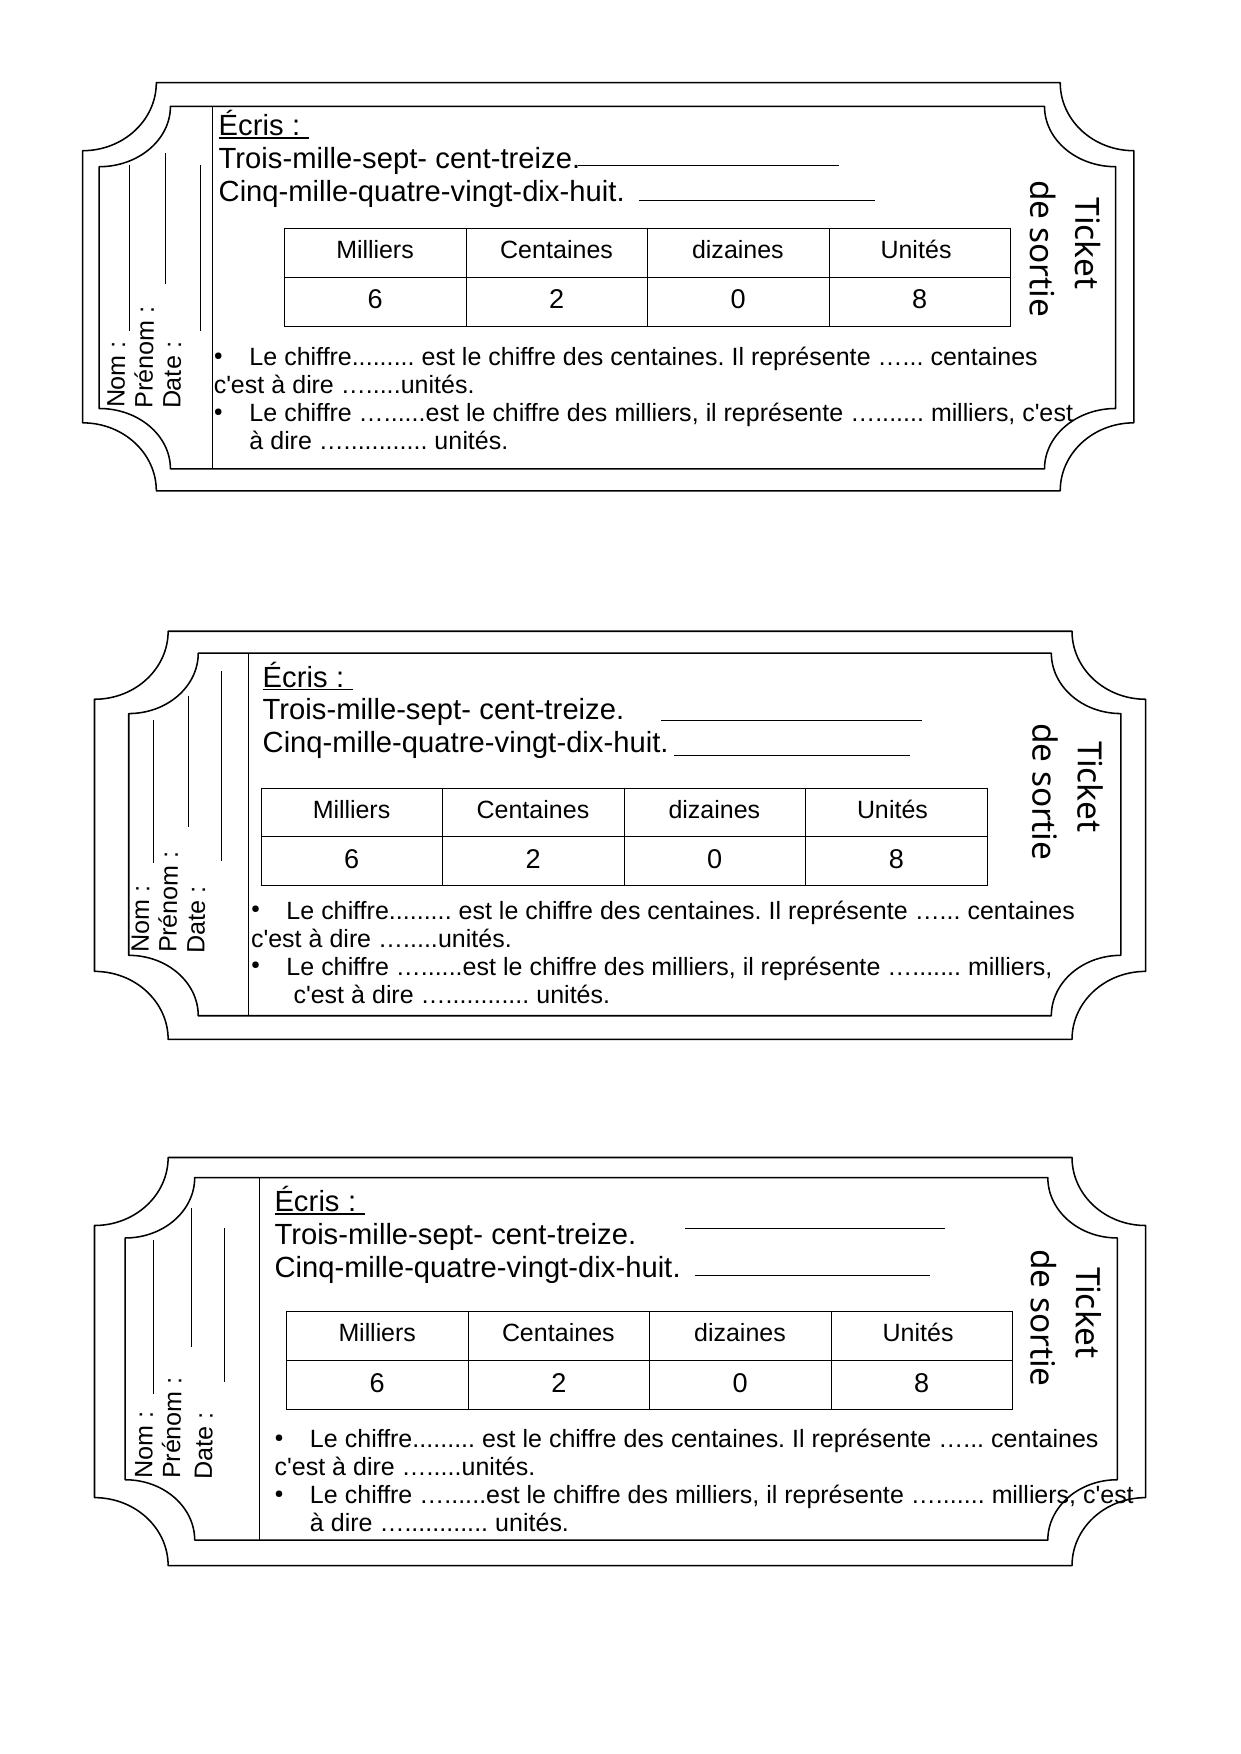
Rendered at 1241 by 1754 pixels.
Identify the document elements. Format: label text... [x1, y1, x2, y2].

text_box Écris : Trois-mille-sept- cent-treize. Cinq-mille-quatre-vingt-dix-huit. [259, 1177, 696, 1357]
text_box Nom : Prénom : Date : [94, 70, 199, 424]
table_header Centaines [443, 832, 624, 836]
text_box Nom : Prénom : Date : [121, 1339, 167, 1494]
text_box [259, 1357, 286, 1368]
table_cell 8 [830, 278, 1010, 326]
table_header Unités [830, 229, 1010, 277]
table_header Unités [832, 1312, 1012, 1360]
text_box Écris : Trois-mille-sept- cent-treize. Cinq-mille-quatre-vingt-dix-huit. [203, 101, 640, 281]
table_cell 0 [648, 278, 829, 326]
table_header Unités [806, 789, 987, 836]
table_cell 0 [650, 1361, 831, 1409]
text_box Ticket de sortie [1029, 708, 1121, 904]
text_box Écris : Trois-mille-sept- cent-treize. Cinq-mille-quatre-vingt-dix-huit. [248, 653, 684, 832]
table_cell 6 [285, 278, 466, 326]
table_cell 2 [443, 837, 624, 885]
text_box Nom : Prénom : Date : [126, 1179, 231, 1495]
table_cell 8 [832, 1361, 1012, 1409]
text_box Le chiffre......... est le chiffre des centaines. Il représente …... centaines c'est à dire ….....unités. Le chiffre …......est le chiffre des milliers, il représente …....... milliers, c'est à dire …............ unités. [259, 1417, 1160, 1545]
table_cell 0 [625, 837, 805, 885]
text_box Le chiffre......... est le chiffre des centaines. Il représente …... centaines c'est à dire ….....unités. Le chiffre …......est le chiffre des milliers, il représente …....... milliers, c'est à dire …............ unités. [199, 335, 1099, 462]
text_box Ticket de sortie [1027, 165, 1119, 360]
text_box Ticket de sortie [1028, 1234, 1116, 1417]
table_cell 2 [467, 278, 647, 326]
table_cell 8 [806, 837, 987, 885]
text_box Nom : Prénom : Date : [125, 1141, 231, 1237]
table_header dizaines [650, 1312, 831, 1360]
table_cell 6 [262, 837, 442, 885]
table_cell 6 [287, 1361, 468, 1409]
text_box Nom : Prénom : Date : [118, 615, 223, 969]
table_header dizaines [625, 789, 805, 836]
table_header Milliers [285, 229, 466, 277]
table_header dizaines [648, 229, 829, 277]
table_header Centaines [467, 229, 647, 277]
table_header Milliers [262, 832, 442, 836]
text_box Le chiffre......... est le chiffre des centaines. Il représente …... centaines c'est à dire ….....unités. Le chiffre …......est le chiffre des milliers, il représente …....... milliers, c'est à dire …............ unités. [236, 888, 1093, 1016]
table_cell 2 [469, 1361, 649, 1409]
